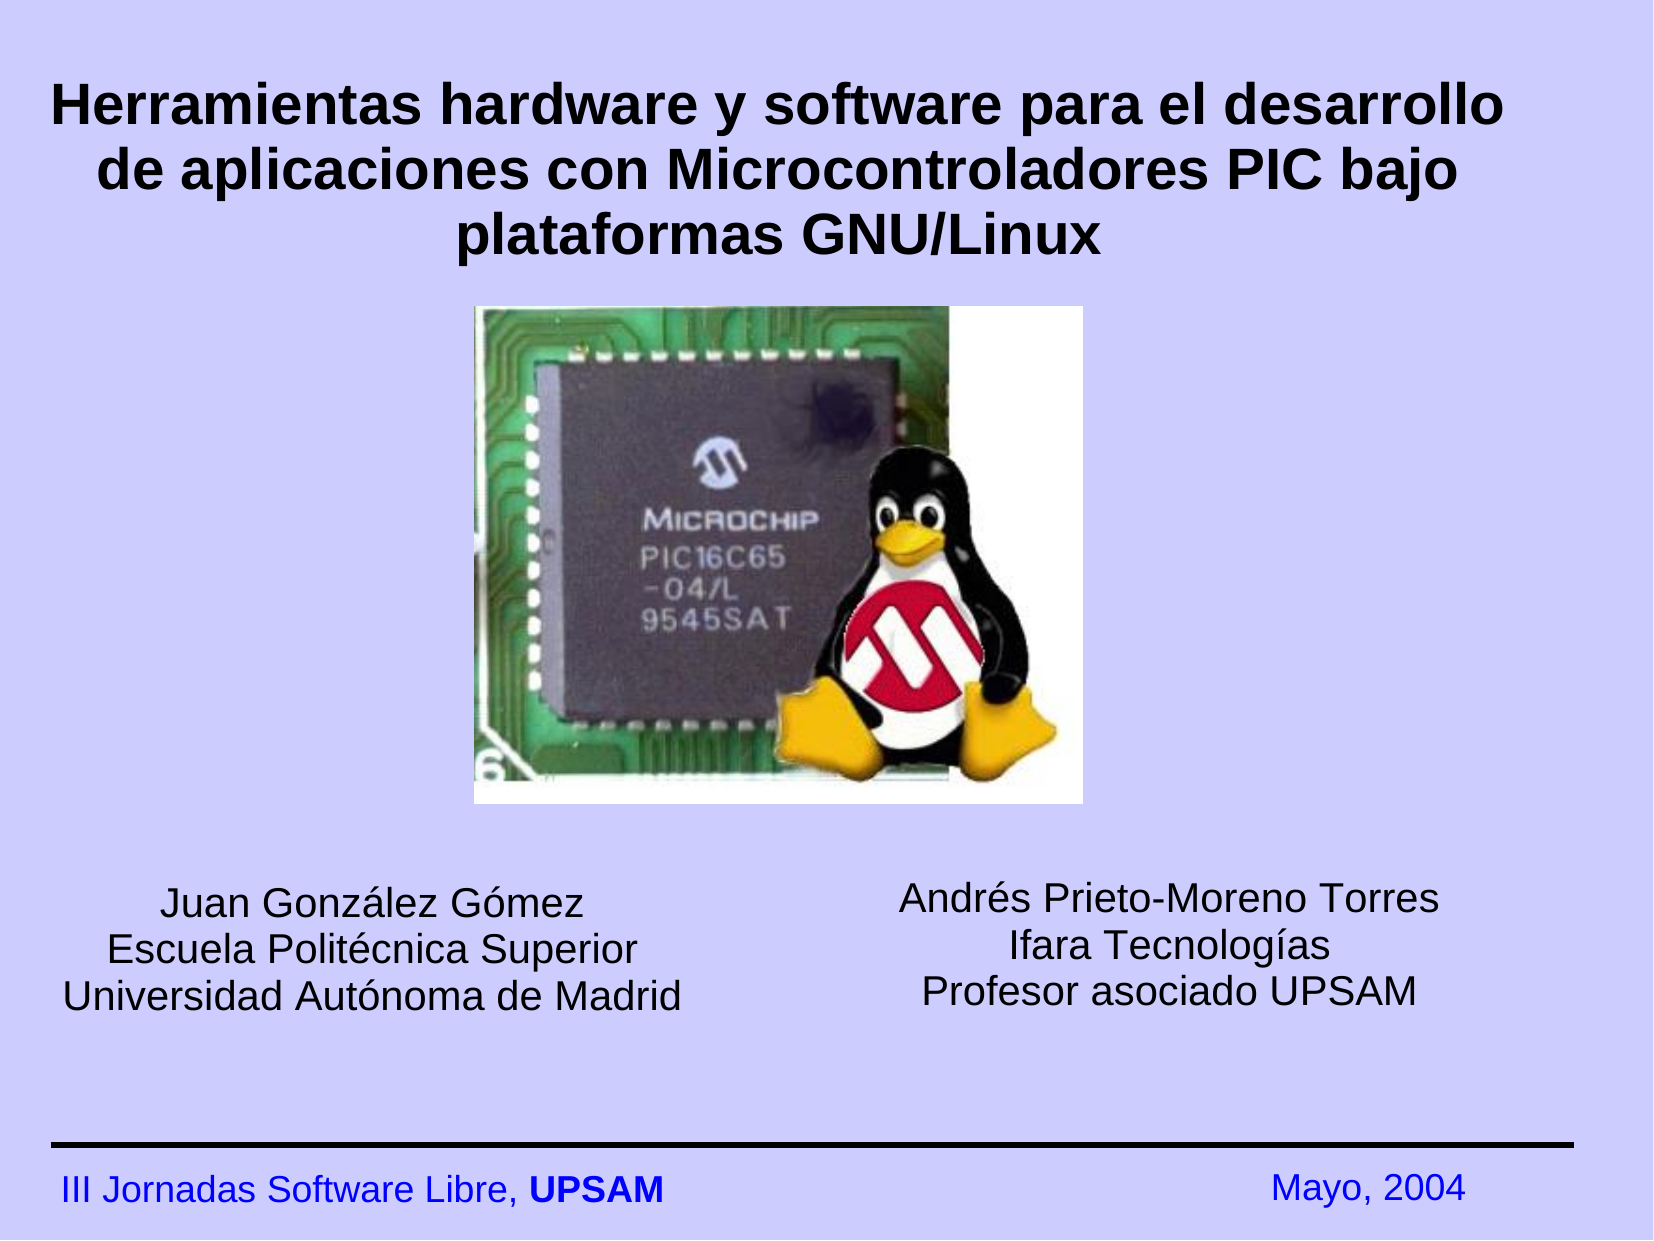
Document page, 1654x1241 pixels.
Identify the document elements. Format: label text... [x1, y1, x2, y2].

picture [474, 318, 1083, 804]
text_box Mayo, 2004 [1270, 1166, 1567, 1213]
text_box III Jornadas Software Libre, UPSAM [60, 1168, 732, 1217]
text_box Andrés Prieto-Moreno Torres Ifara Tecnologías Profesor asociado UPSAM [899, 874, 1448, 1032]
title Herramientas hardware y software para el desarrollo de aplicaciones con Microcontroladores PIC bajo plataformas GNU/Linux [33, 20, 1525, 318]
text_box Juan González Gómez Escuela Politécnica Superior Universidad Autónoma de Madrid [62, 879, 691, 1036]
